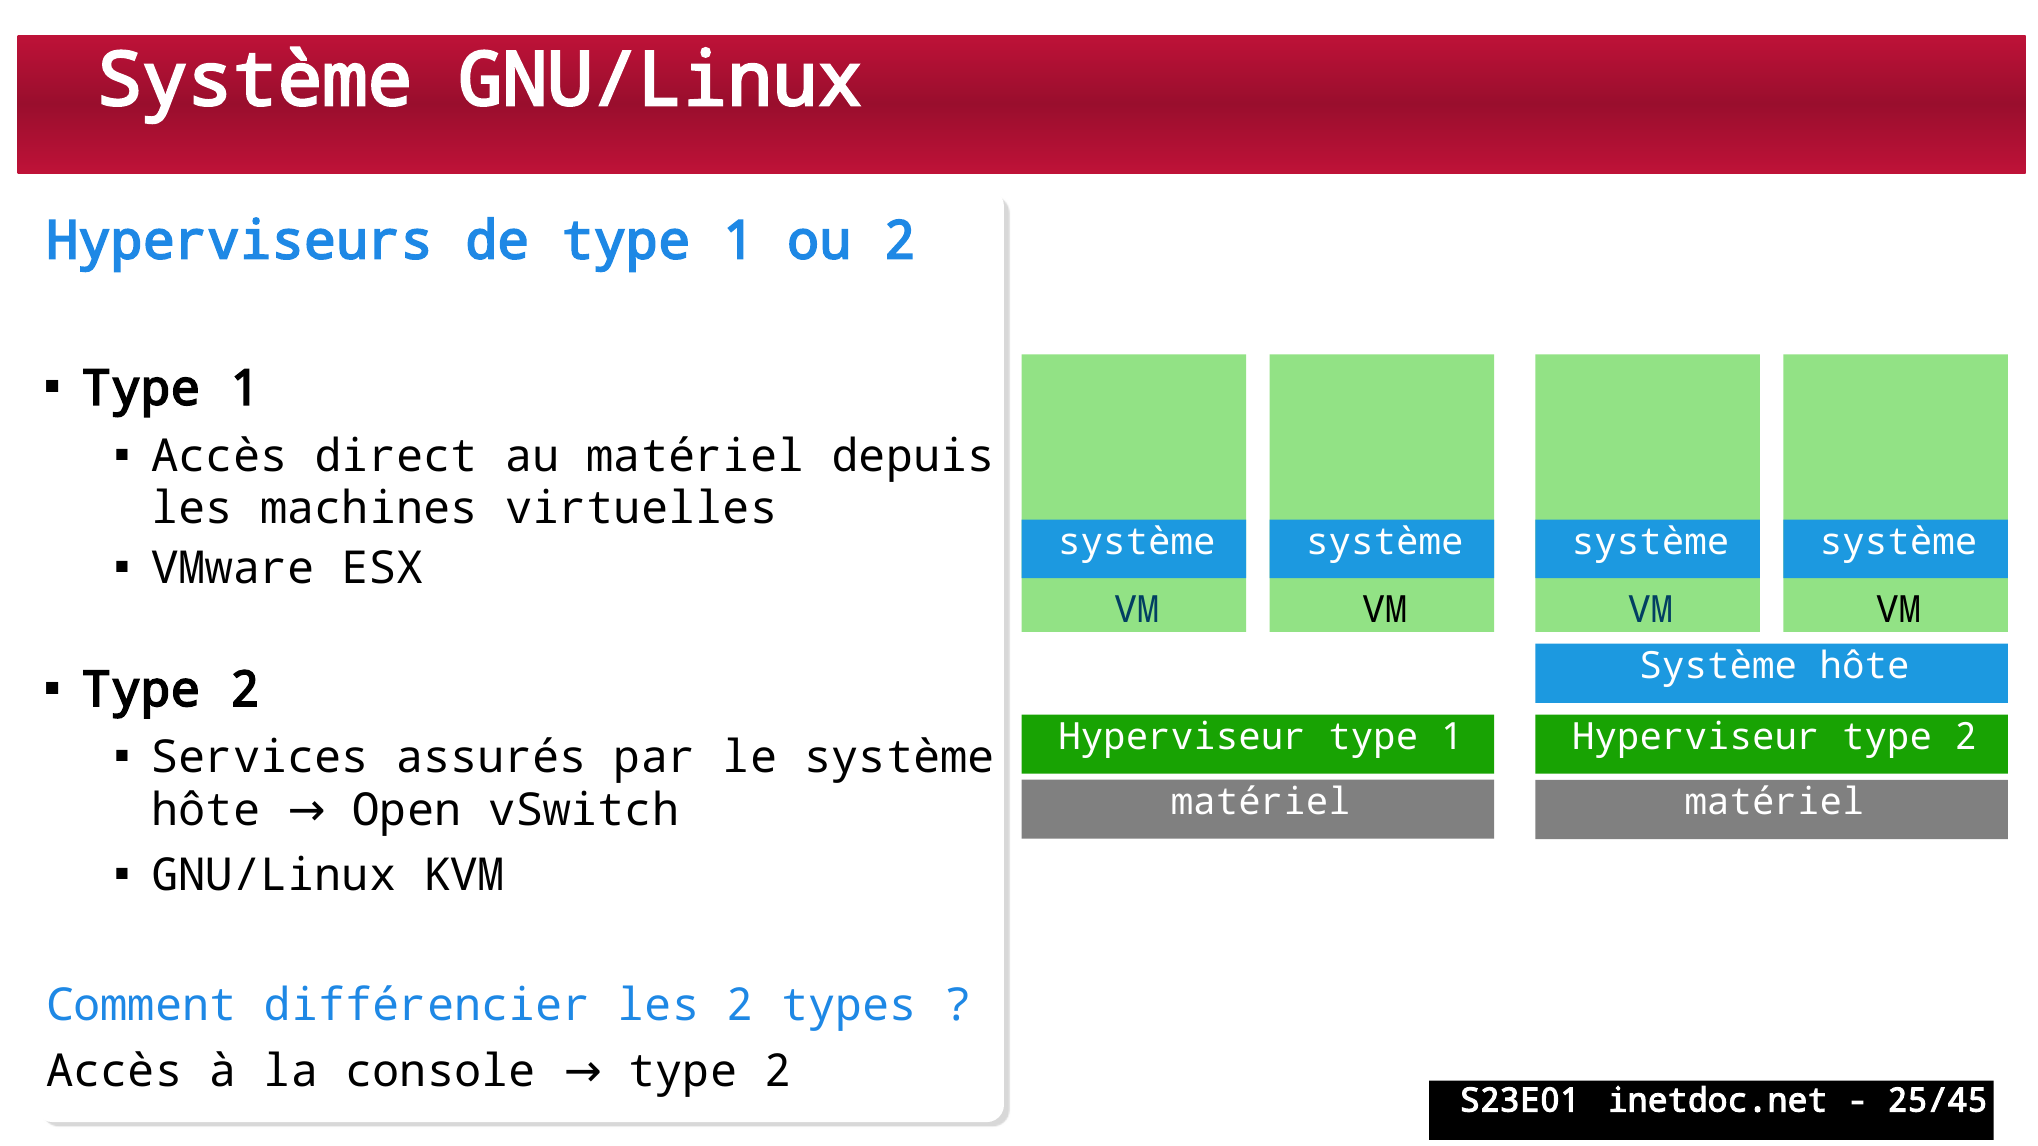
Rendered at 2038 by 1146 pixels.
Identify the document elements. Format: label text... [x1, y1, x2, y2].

text_box matériel [1535, 779, 2008, 840]
text_box Système GNU/Linux [17, 35, 2026, 174]
text_box système [1535, 519, 1760, 579]
text_box matériel [1021, 779, 1495, 839]
text_box VM [1535, 579, 1760, 632]
text_box VM [1021, 579, 1247, 632]
text_box VM [1783, 354, 2008, 519]
text_box S23E01 inetdoc.net - <numéro>/45 [1429, 1080, 1994, 1140]
text_box système [1783, 519, 2008, 579]
text_box système [1269, 519, 1495, 579]
text_box Hyperviseur type 1 [1021, 714, 1495, 774]
text_box Hyperviseurs de type 1 ou 2 Type 1 Accès direct au matériel depuis les machines virtuelles VMware ESX Type 2 Services assurés par le système hôte → Open vSwitch GNU/Linux KVM Comment différencier les 2 types ? Accès à la console → type 2 [35, 188, 1004, 1123]
text_box VM [1269, 579, 1495, 632]
text_box Hyperviseur type 2 [1535, 714, 2008, 774]
text_box VM [1021, 354, 1247, 519]
text_box Système hôte [1535, 643, 2008, 703]
text_box VM [1269, 354, 1495, 519]
text_box VM [1783, 579, 2008, 632]
text_box système [1021, 519, 1247, 579]
text_box VM [1535, 354, 1760, 519]
